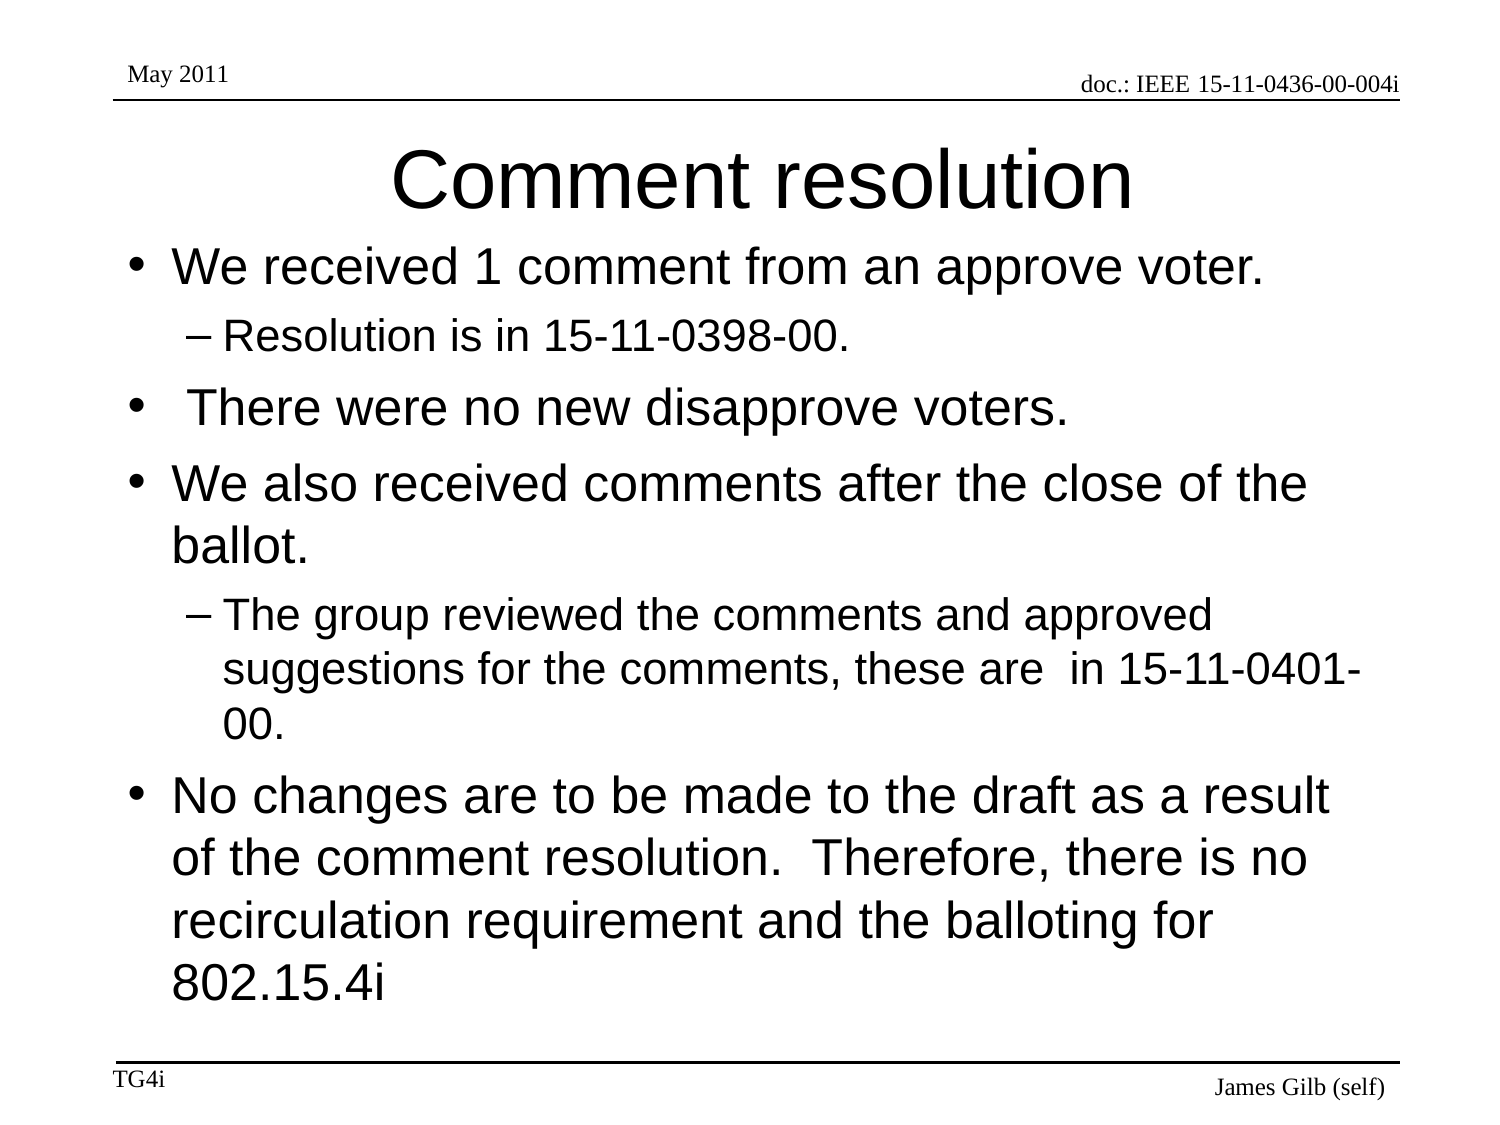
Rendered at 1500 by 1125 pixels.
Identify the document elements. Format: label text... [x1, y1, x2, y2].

list We received 1 comment from an approve voter. Resolution is in 15-11-0398-00. There were no new disapprove voters. We also received comments after the close of the ballot. The group reviewed the comments and approved suggestions for the comments, these are in 15-11-0401-00. No changes are to be made to the draft as a result of the comment resolution. Therefore, there is no recirculation requirement and the balloting for 802.15.4i [112, 224, 1388, 1026]
title Comment resolution [125, 112, 1401, 238]
